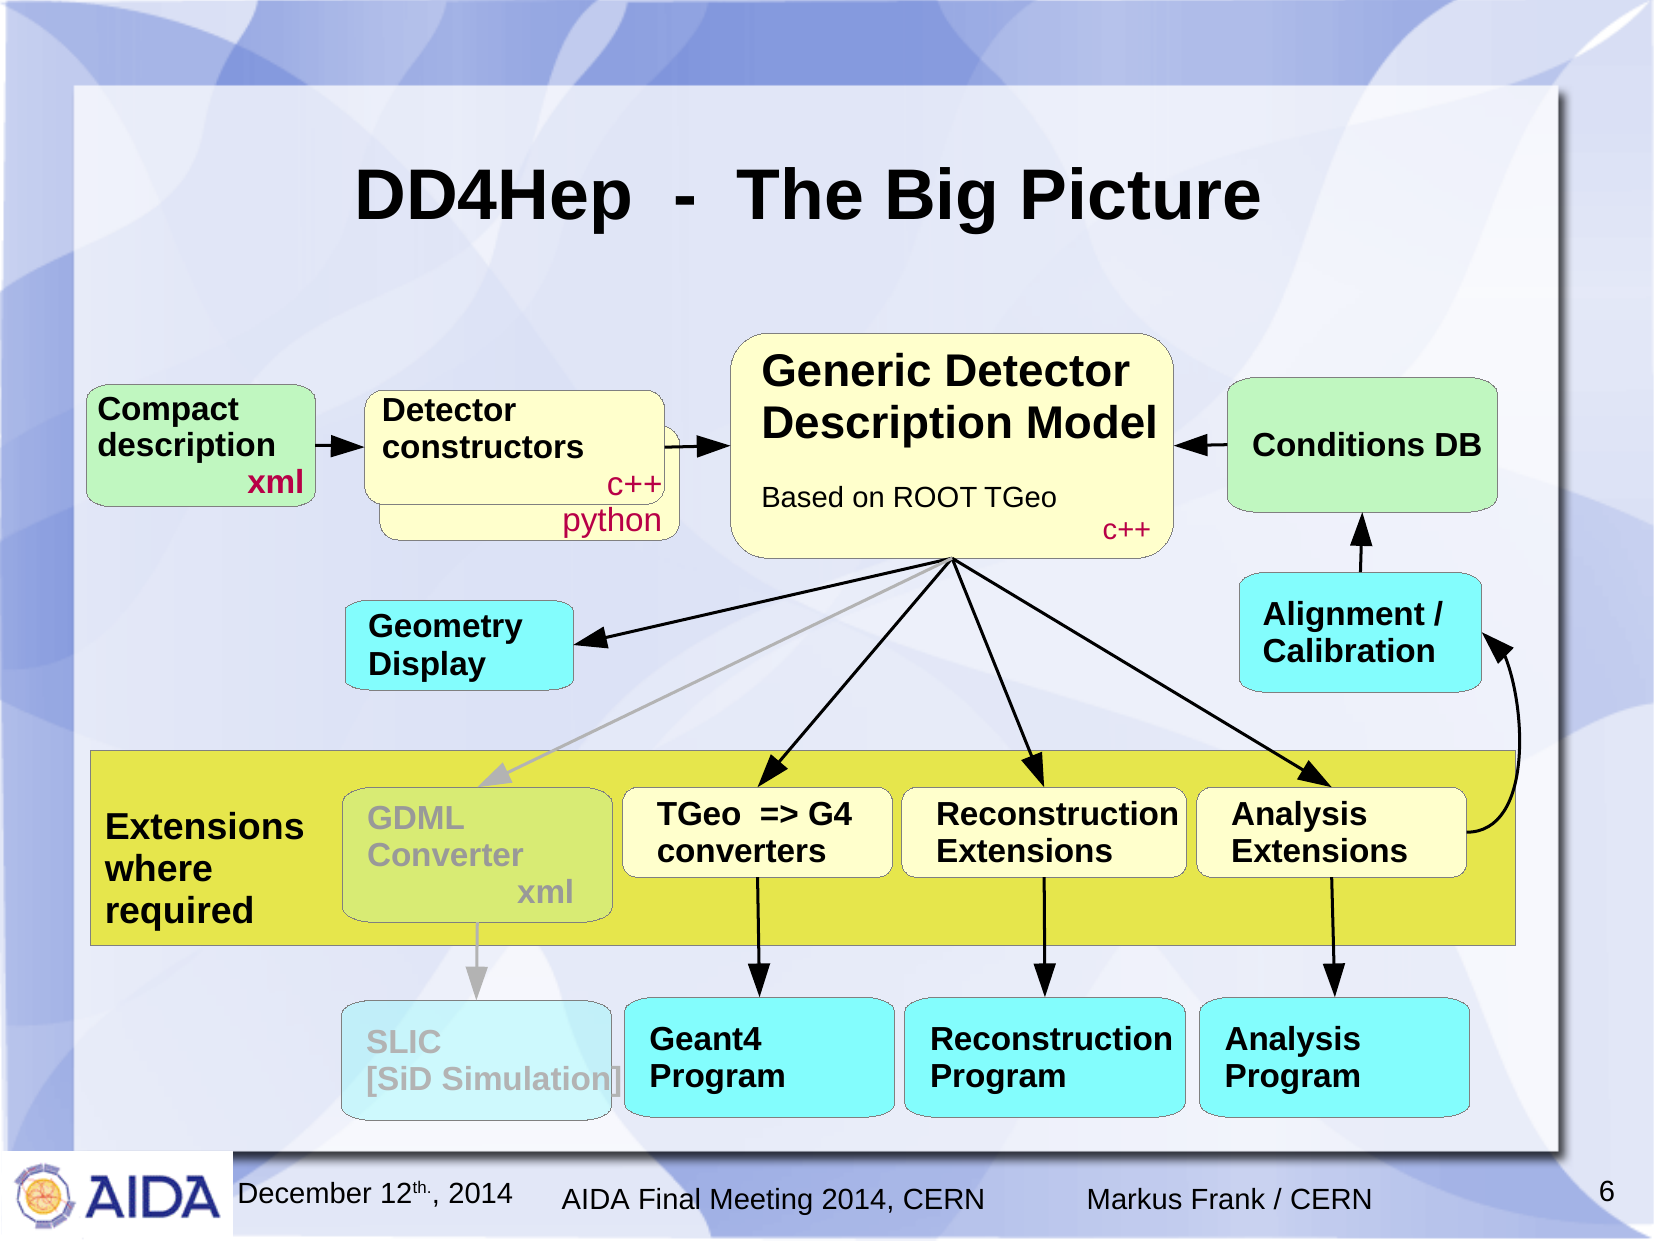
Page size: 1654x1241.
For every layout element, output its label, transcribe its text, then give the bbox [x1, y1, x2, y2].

text_box Reconstruction Program [904, 997, 1186, 1118]
text_box Extensions where required [479, 750, 786, 946]
title DD4Hep - The Big Picture [82, 90, 1536, 298]
text_box Extensions where required [90, 750, 548, 946]
text_box Geant4 Program [624, 997, 895, 1118]
text_box Extensions where required [1334, 790, 1516, 946]
text_box Analysis Extensions [1196, 787, 1467, 878]
text_box Detector constructors python [379, 449, 680, 541]
text_box Extensions where required [1275, 750, 1516, 830]
text_box Geometry Display [345, 600, 574, 691]
text_box Extensions where required [1032, 750, 1331, 946]
text_box Alignment / Calibration [1239, 572, 1482, 693]
text_box Detector constructors c++ [364, 390, 665, 505]
text_box Conditions DB [1227, 377, 1498, 513]
text_box GDML Converter xml [342, 787, 613, 923]
text_box Analysis Program [1199, 997, 1470, 1118]
text_box Reconstruction Extensions [901, 787, 1187, 878]
text_box Extensions where required [760, 750, 1043, 946]
text_box SLIC [SiD Simulation] [341, 1000, 612, 1121]
picture [0, 0, 1654, 1241]
text_box TGeo => G4 converters [622, 787, 893, 878]
text_box Compact description xml [86, 384, 316, 507]
text_box Generic Detector Description Model Based on ROOT TGeo c++ [730, 333, 1174, 559]
